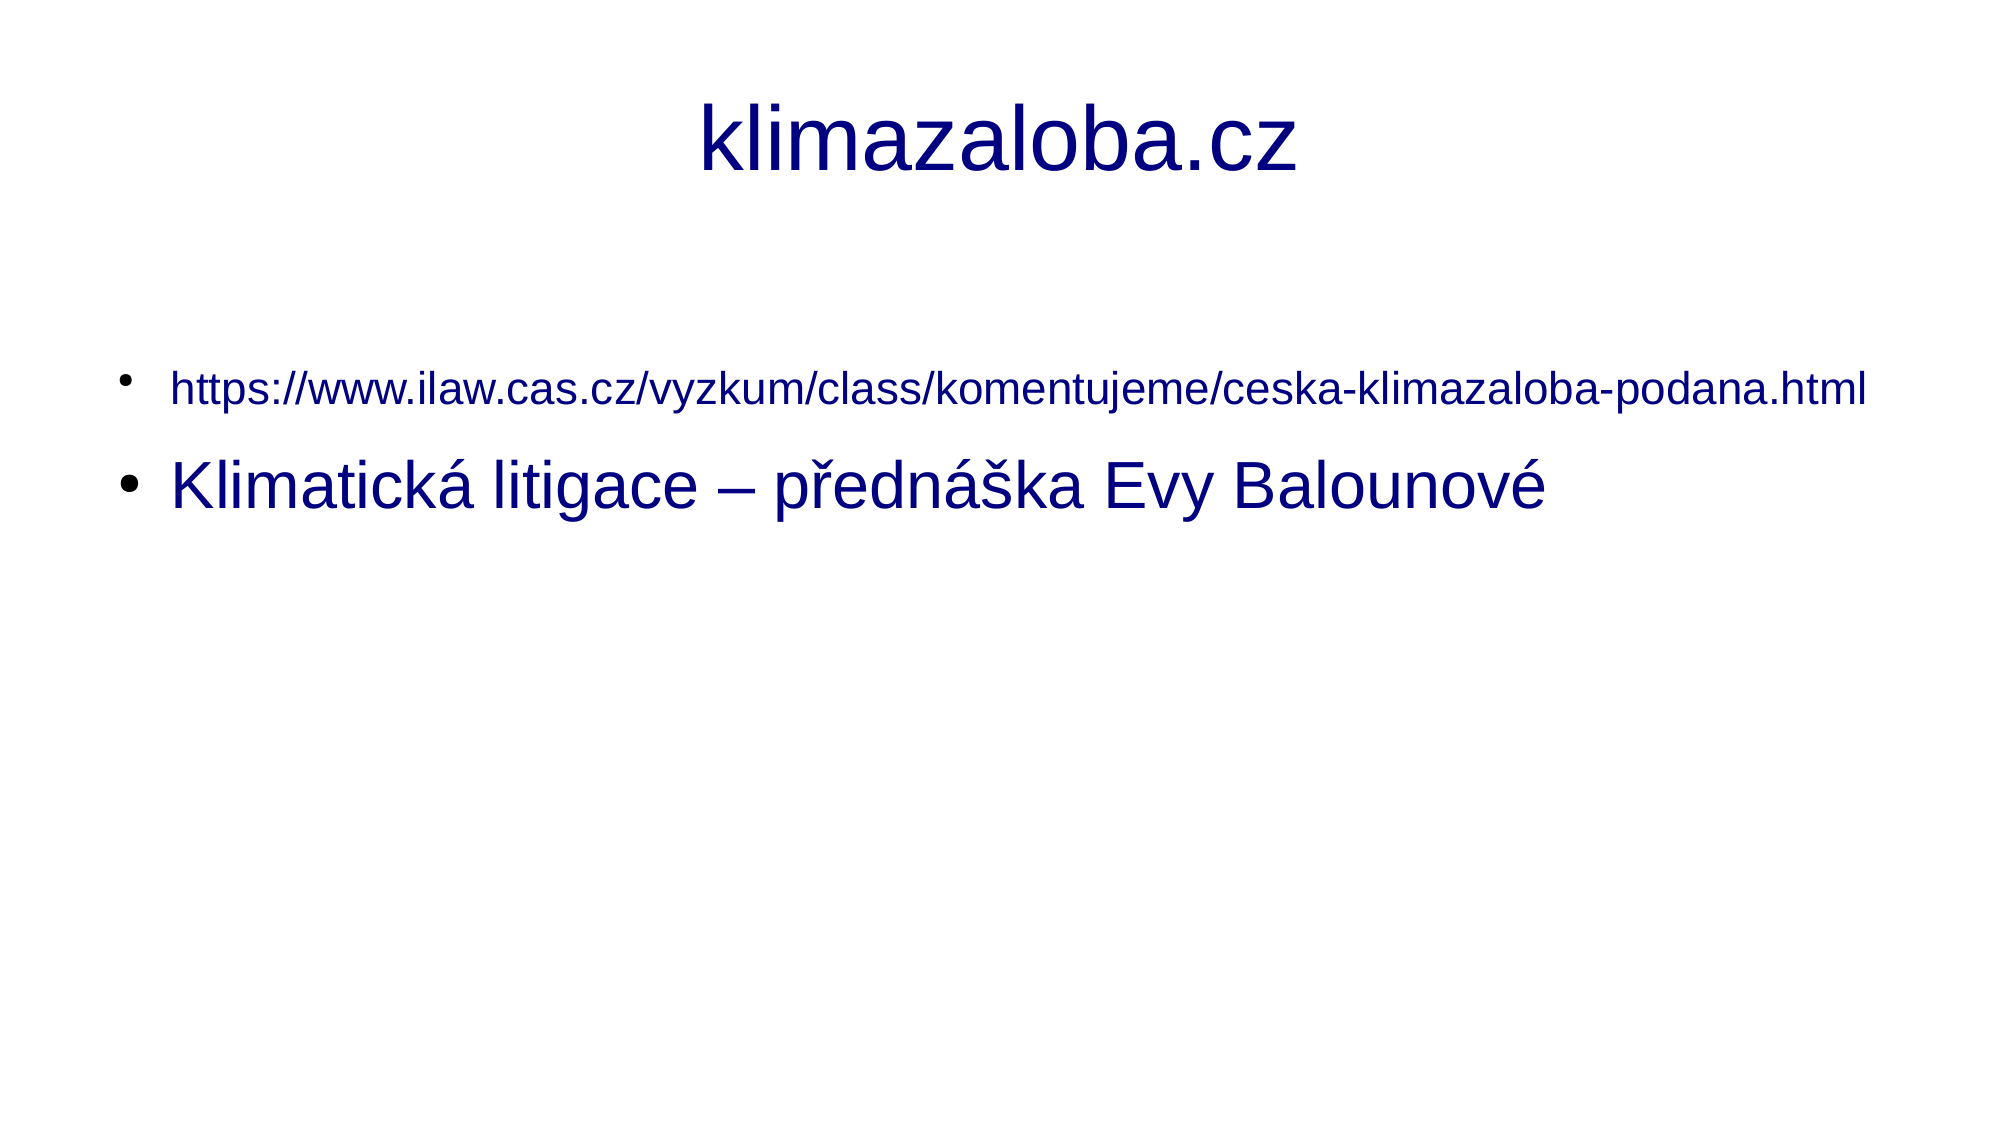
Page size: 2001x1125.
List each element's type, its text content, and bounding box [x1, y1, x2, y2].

title klimazaloba.cz [99, 44, 1900, 233]
list https://www.ilaw.cas.cz/vyzkum/class/komentujeme/ceska-klimazaloba-podana.html Klimatická litigace – přednáška Evy Balounové [99, 263, 1900, 916]
